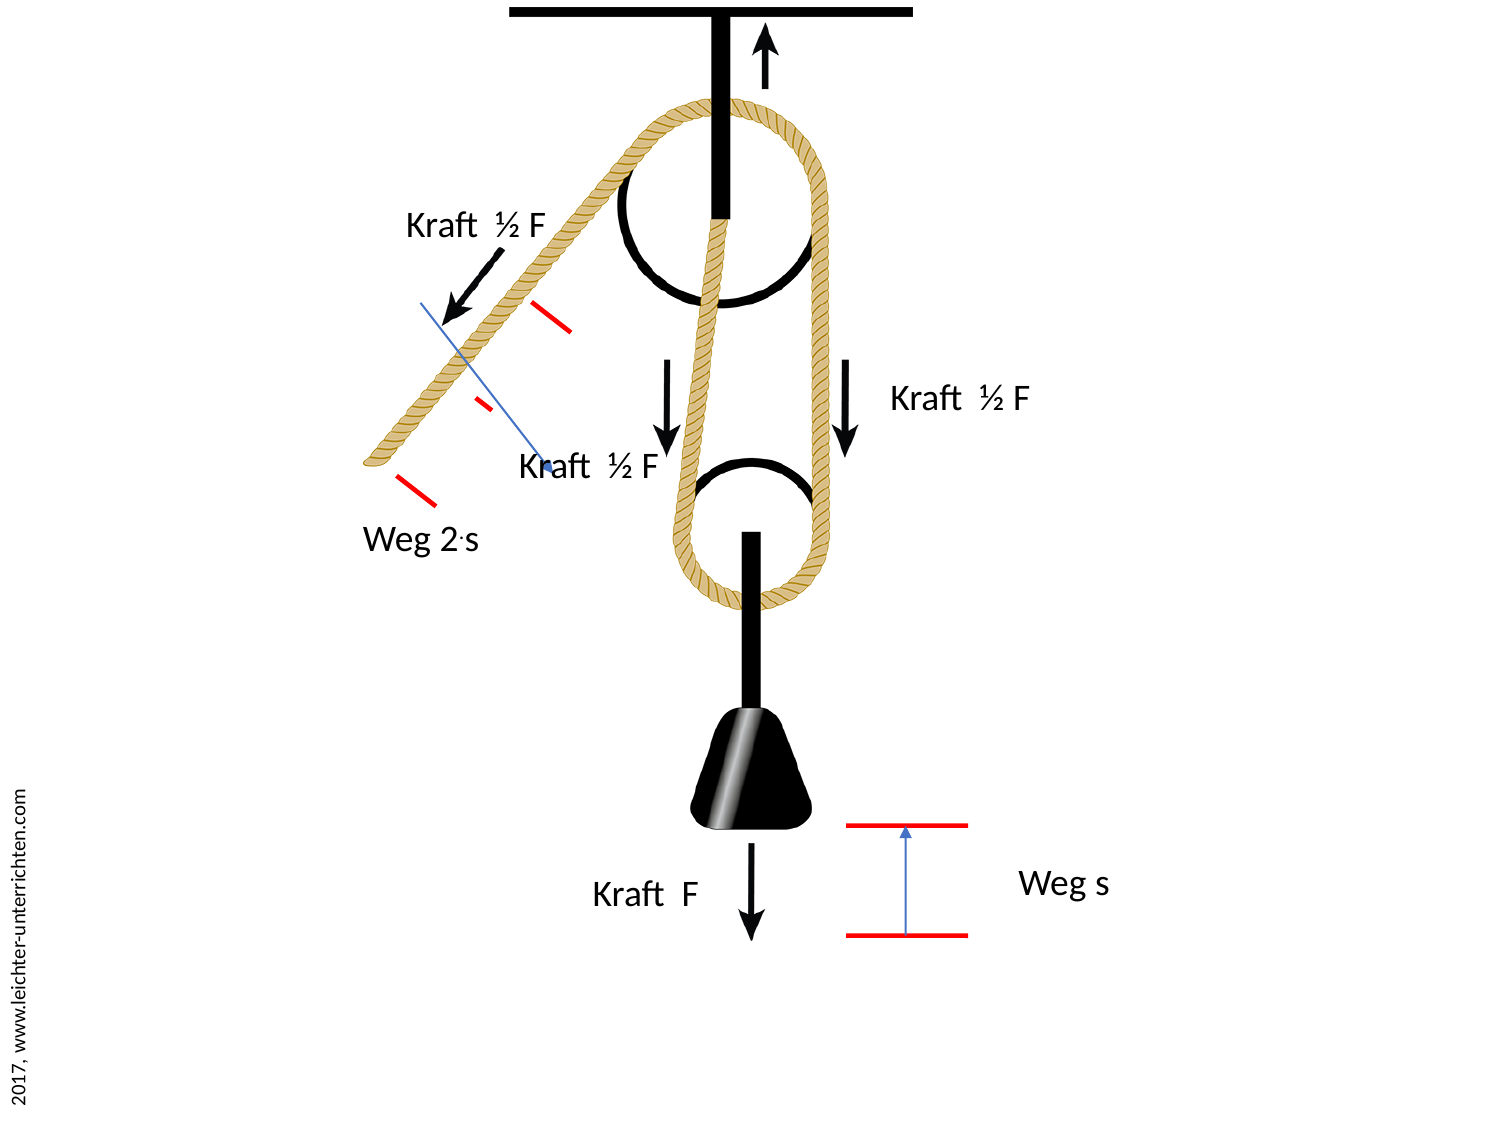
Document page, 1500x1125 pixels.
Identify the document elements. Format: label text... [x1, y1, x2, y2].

text_box Kraft ½ F [391, 192, 562, 253]
text_box 2017, www.leichter-unterrichten.com [0, 774, 37, 1121]
picture [907, 828, 913, 933]
text_box Kraft F [578, 861, 714, 922]
picture [363, 7, 913, 941]
text_box Kraft ½ F [875, 365, 1046, 426]
text_box Kraft ½ F [504, 434, 674, 494]
text_box Weg 2.s [348, 506, 495, 567]
text_box Weg s [1003, 850, 1126, 911]
